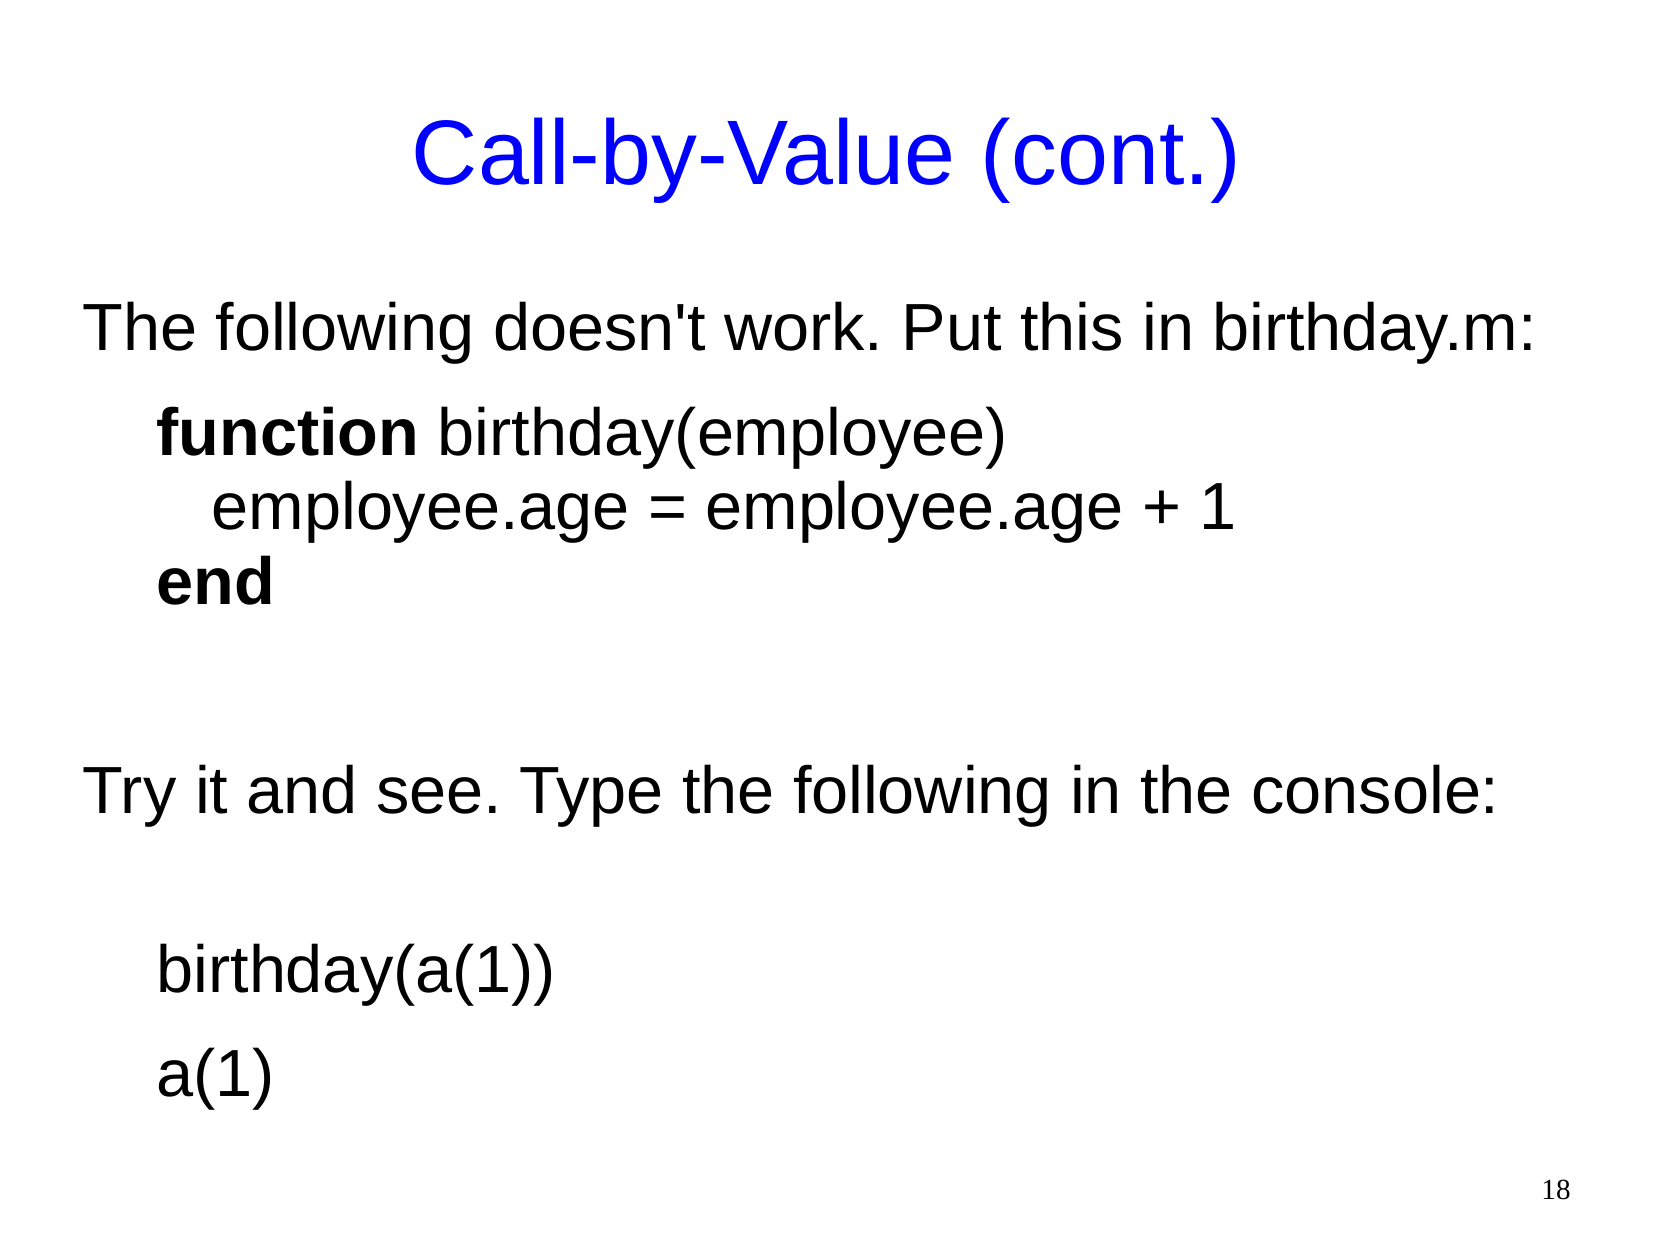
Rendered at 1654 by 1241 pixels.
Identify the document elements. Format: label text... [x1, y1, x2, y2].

list The following doesn't work. Put this in birthday.m: function birthday(employee) employee.age = employee.age + 1 end Try it and see. Type the following in the console: birthday(a(1)) a(1) [82, 290, 1571, 1111]
title Call-by-Value (cont.) [82, 56, 1571, 250]
